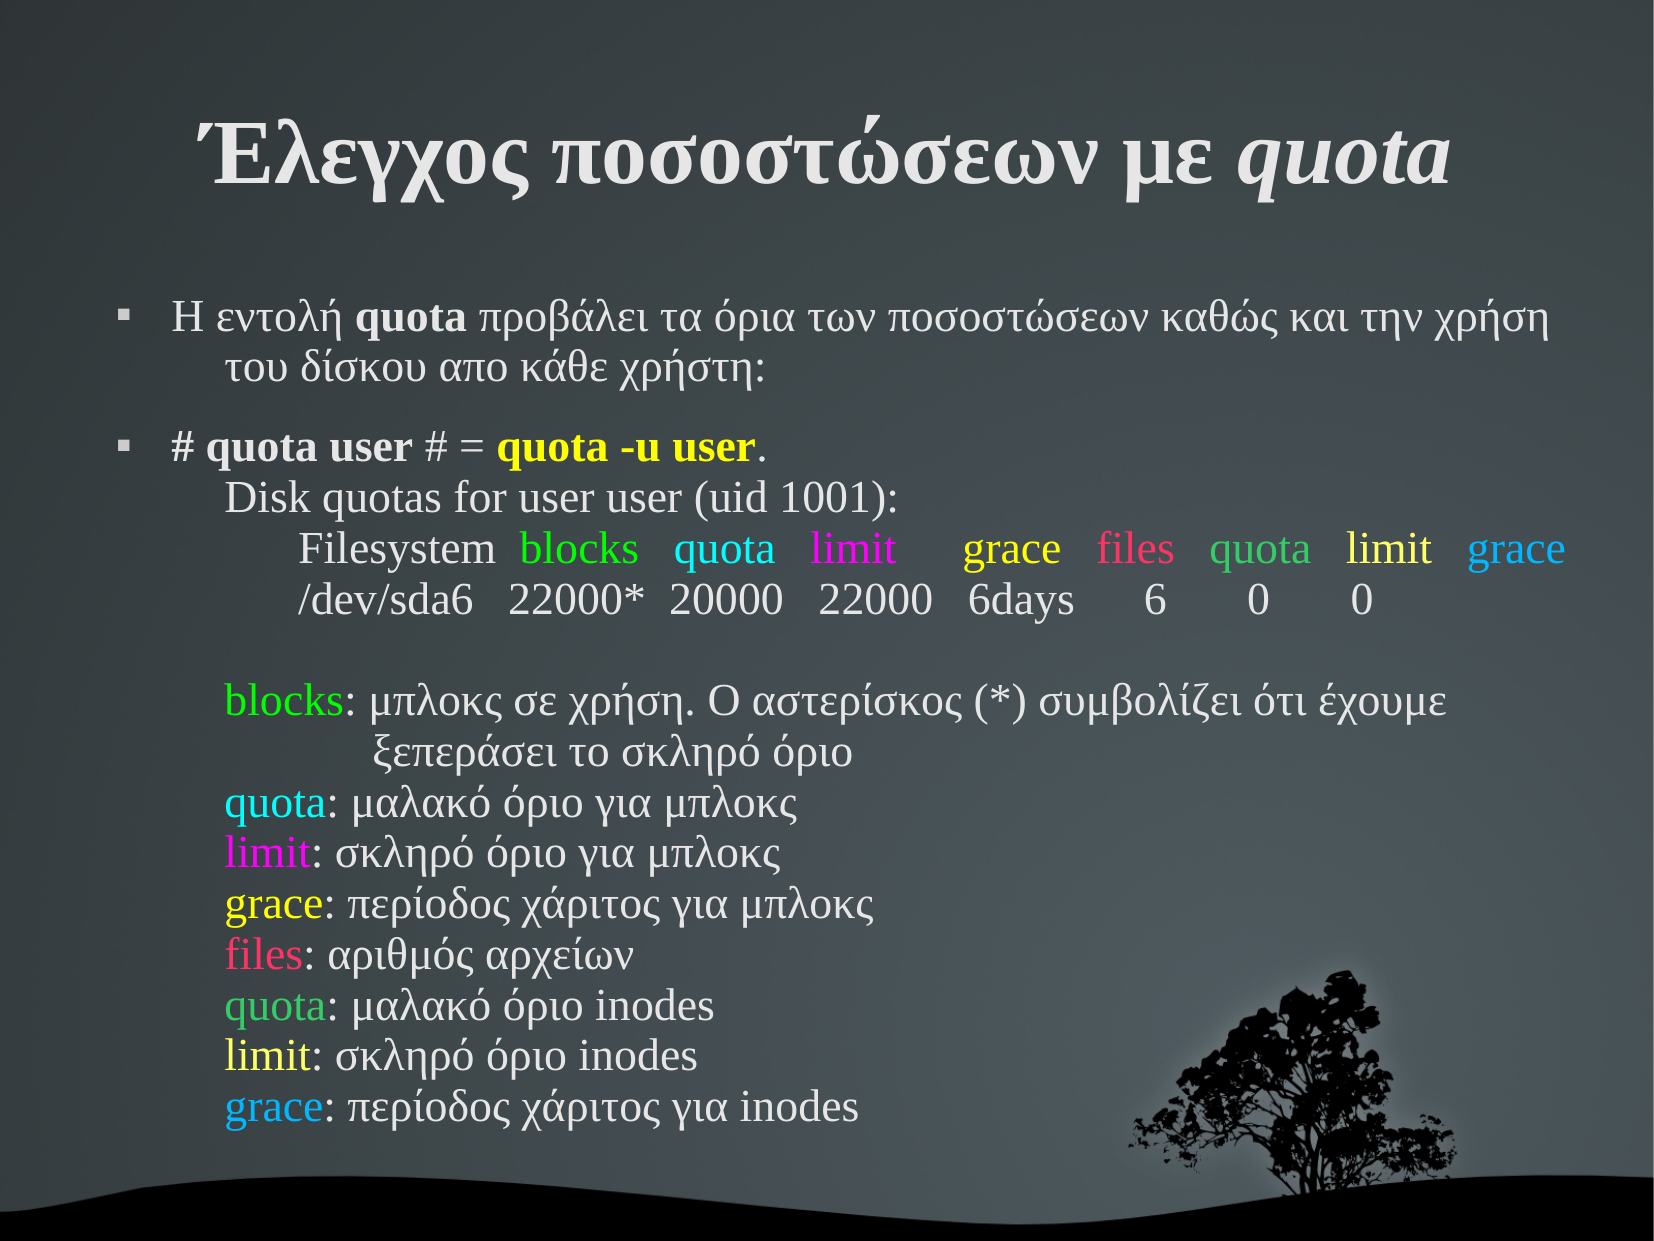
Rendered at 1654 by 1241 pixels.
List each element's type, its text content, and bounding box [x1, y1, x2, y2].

list Η εντολή quota προβάλει τα όρια των ποσοστώσεων καθώς και την χρήση του δίσκου απο κάθε χρήστη: # quota user # = quota -u user. Disk quotas for user user (uid 1001): Filesystem blocks quota limit grace files quota limit grace /dev/sda6 22000* 20000 22000 6days 6 0 0 blocks: μπλοκς σε χρήση. Ο αστερίσκος (*) συμβολίζει ότι έχουμε ξεπεράσει το σκληρό όριο quota: μαλακό όριο για μπλοκς limit: σκληρό όριο για μπλοκς grace: περίοδος χάριτος για μπλοκς files: αριθμός αρχείων quota: μαλακό όριο inodes limit: σκληρό όριο inodes grace: περίοδος χάριτος για inodes [82, 290, 1571, 1217]
title Έλεγχος ποσοστώσεων με quota [82, 49, 1571, 257]
picture [0, 0, 1654, 1241]
